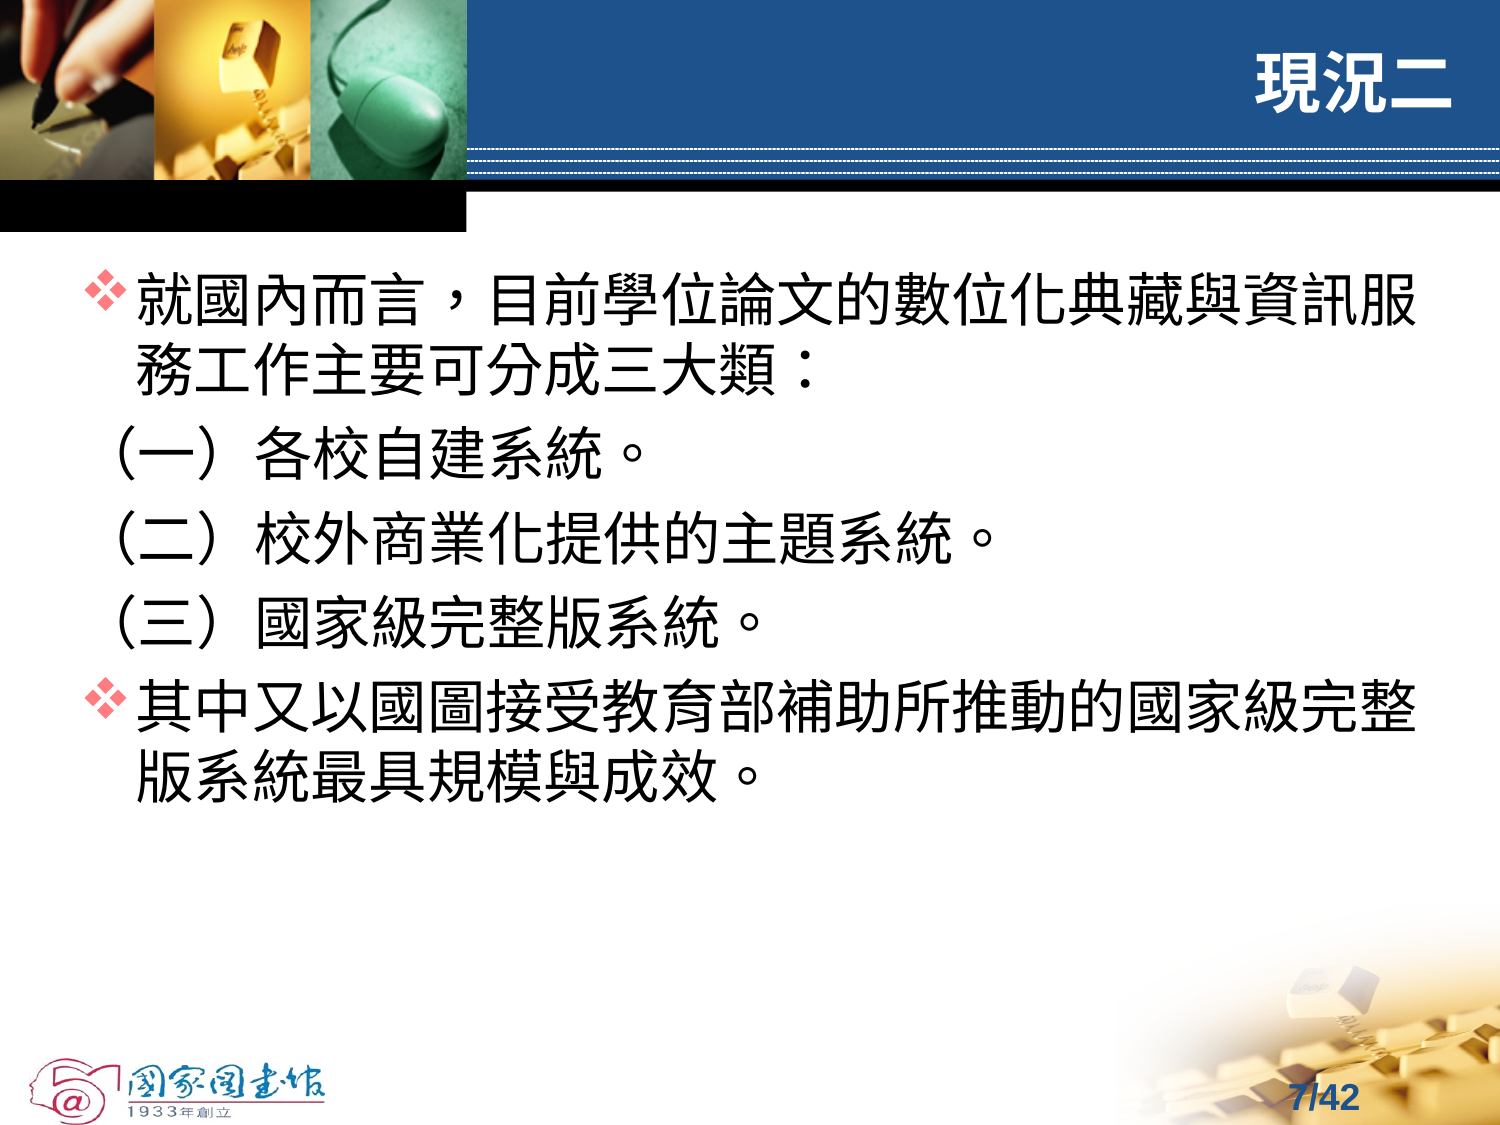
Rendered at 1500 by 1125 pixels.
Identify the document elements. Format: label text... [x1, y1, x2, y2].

picture [29, 1058, 325, 1125]
title 現況二 [469, 24, 1470, 138]
list 就國內而言，目前學位論文的數位化典藏與資訊服務工作主要可分成三大類： （一）各校自建系統。 （二）校外商業化提供的主題系統。 （三）國家級完整版系統。 其中又以國圖接受教育部補助所推動的國家級完整版系統最具規模與成效。 [64, 255, 1440, 882]
